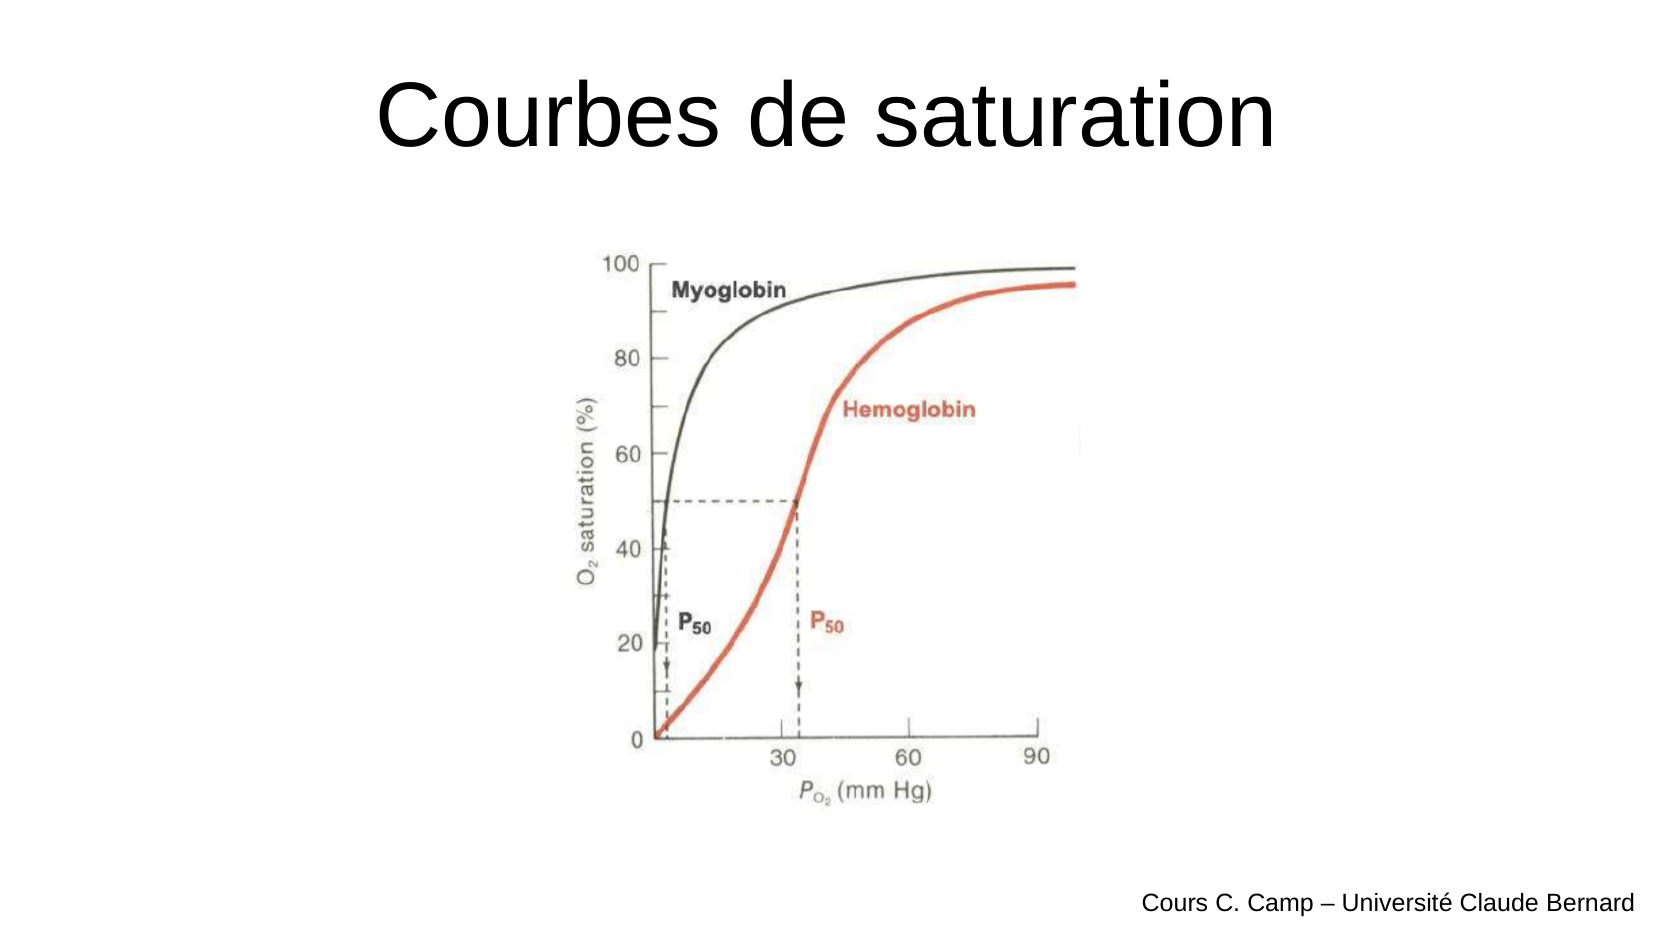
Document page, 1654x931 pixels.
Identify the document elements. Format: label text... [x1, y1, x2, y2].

picture [516, 193, 1146, 827]
title Courbes de saturation [82, 37, 1571, 193]
text_box Cours C. Camp – Université Claude Bernard [1126, 881, 1654, 931]
